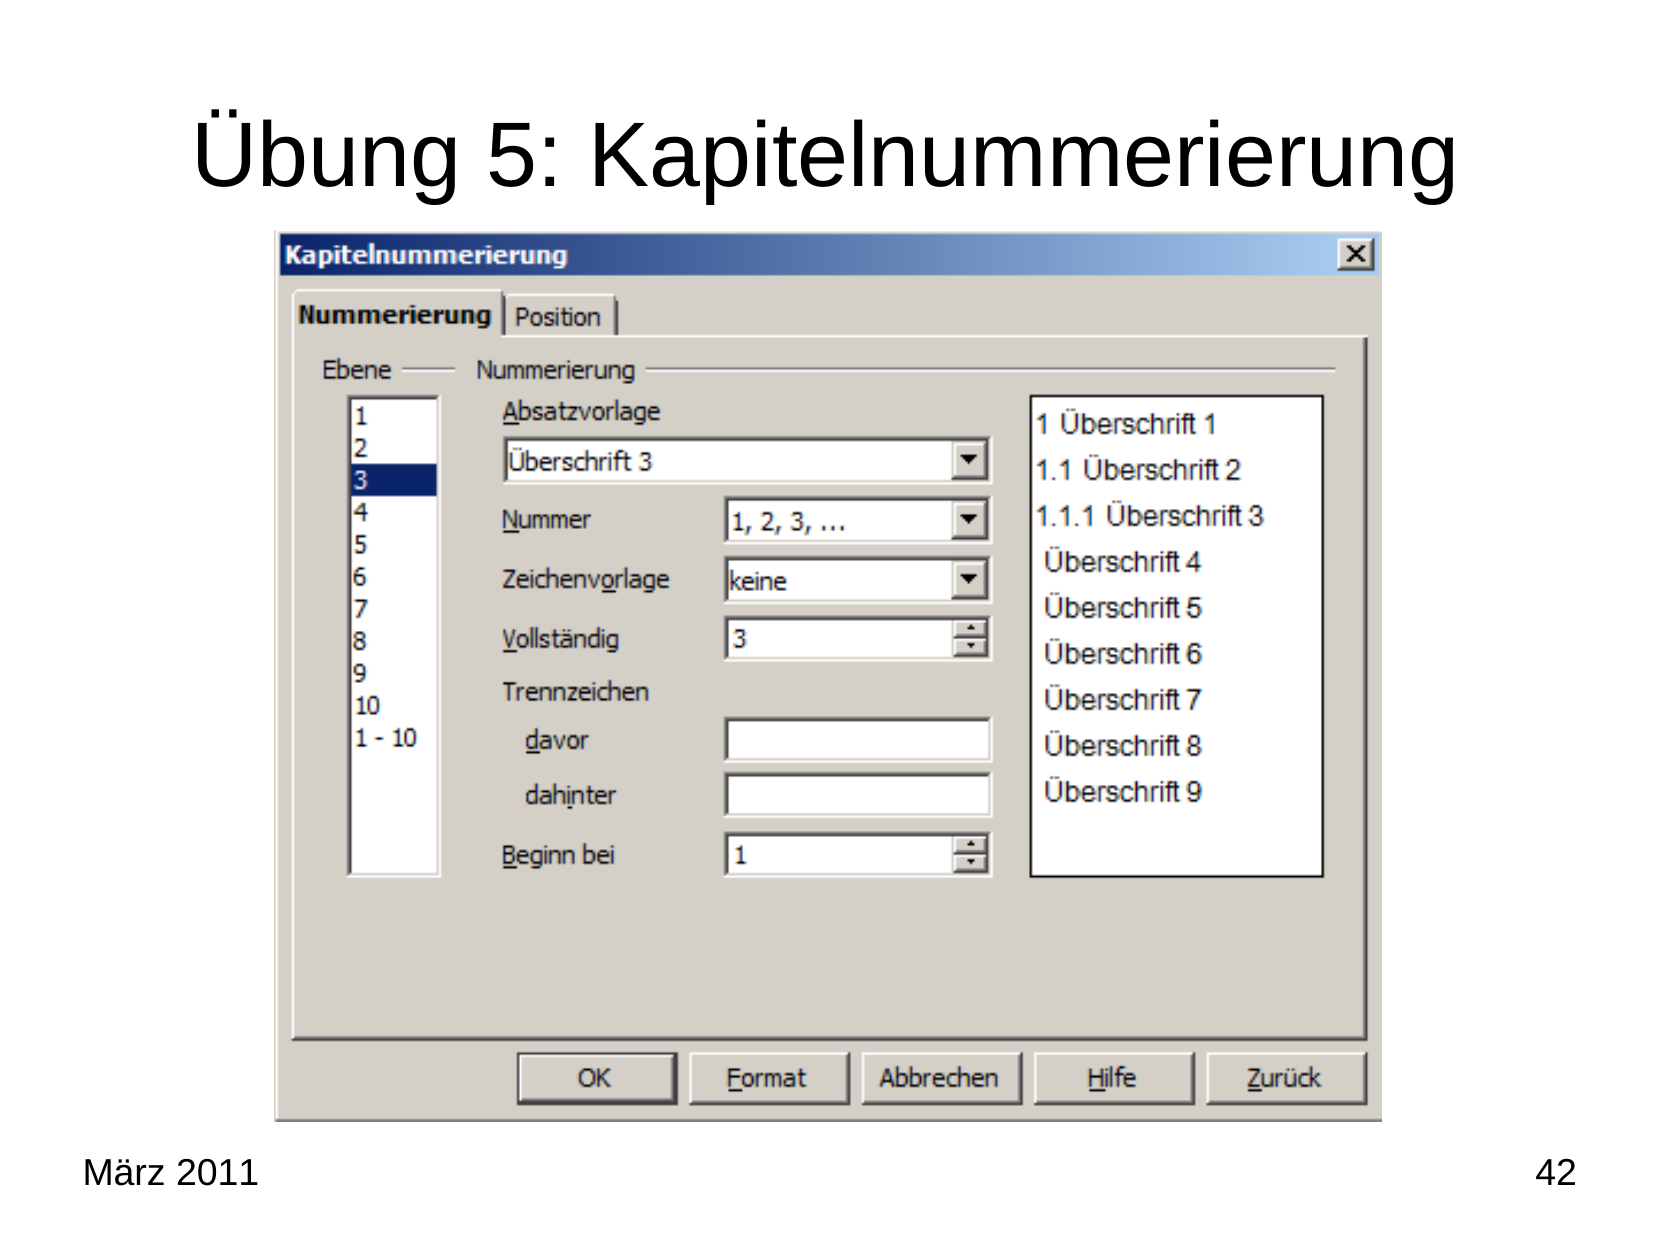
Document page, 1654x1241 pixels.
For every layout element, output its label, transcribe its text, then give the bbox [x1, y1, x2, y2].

picture [274, 230, 1382, 1122]
title Übung 5: Kapitelnummerierung [82, 49, 1571, 257]
